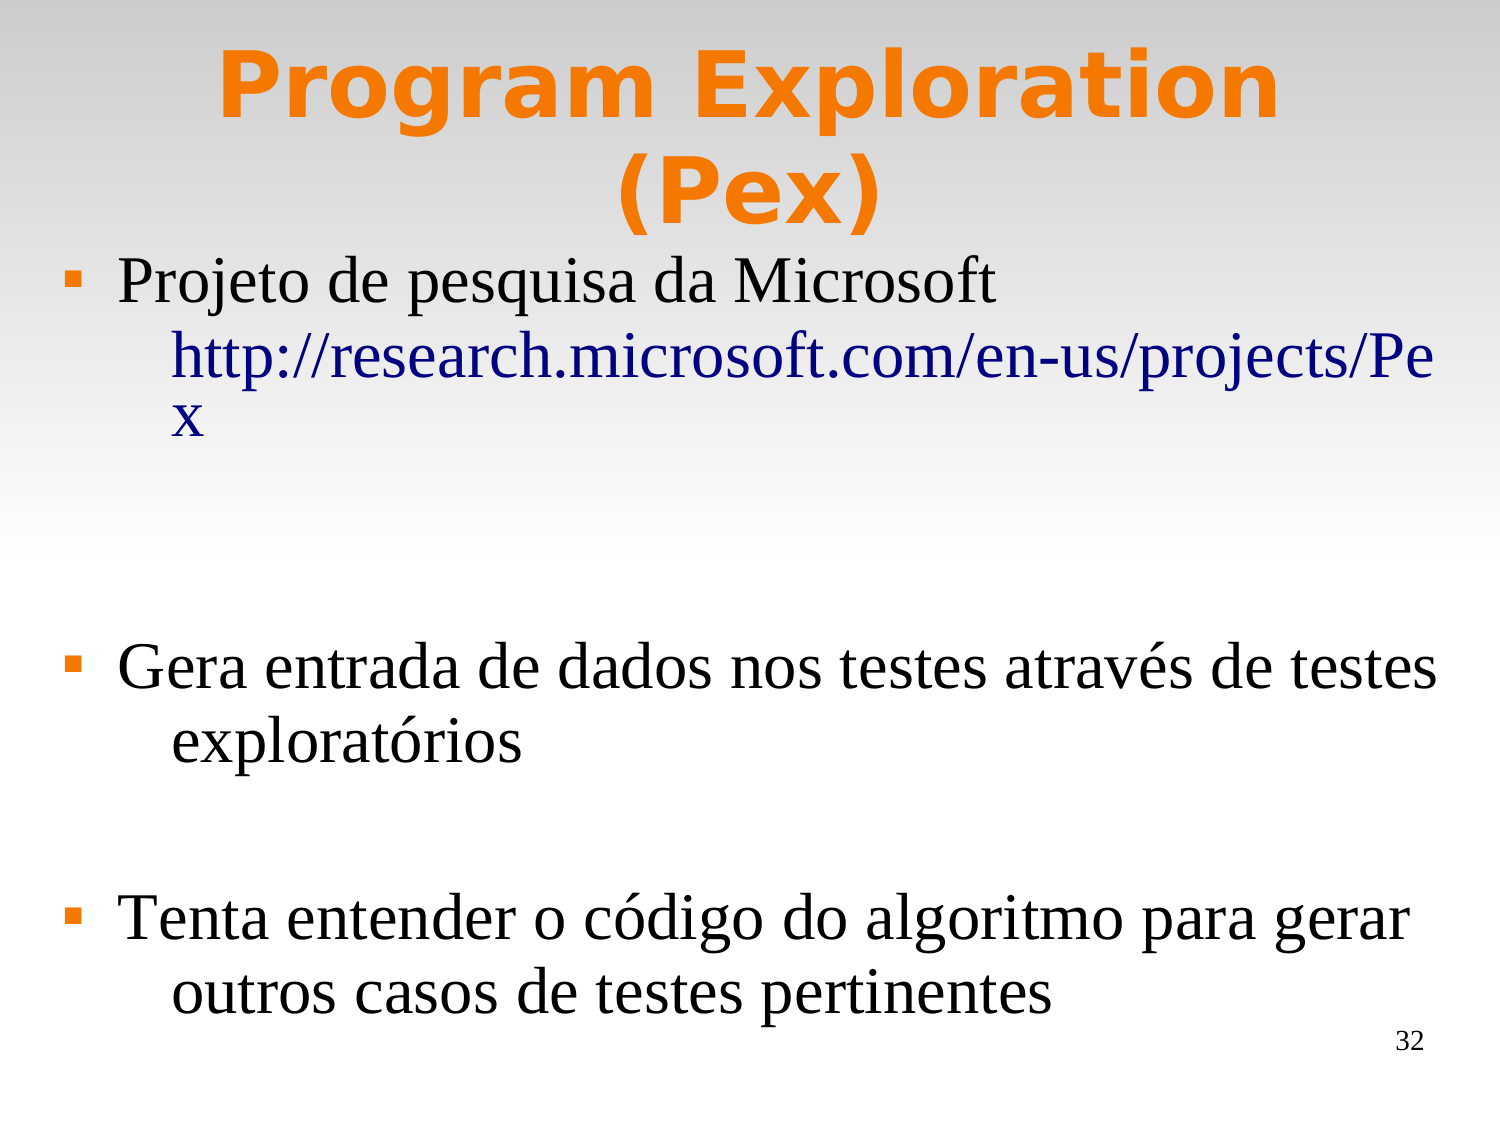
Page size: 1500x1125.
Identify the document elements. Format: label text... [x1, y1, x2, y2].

title Program Exploration (Pex) [75, 31, 1425, 243]
list Projeto de pesquisa da Microsoft http://research.microsoft.com/en-us/projects/Pex Gera entrada de dados nos testes através de testes exploratórios Tenta entender o código do algoritmo para gerar outros casos de testes pertinentes [29, 243, 1468, 1087]
